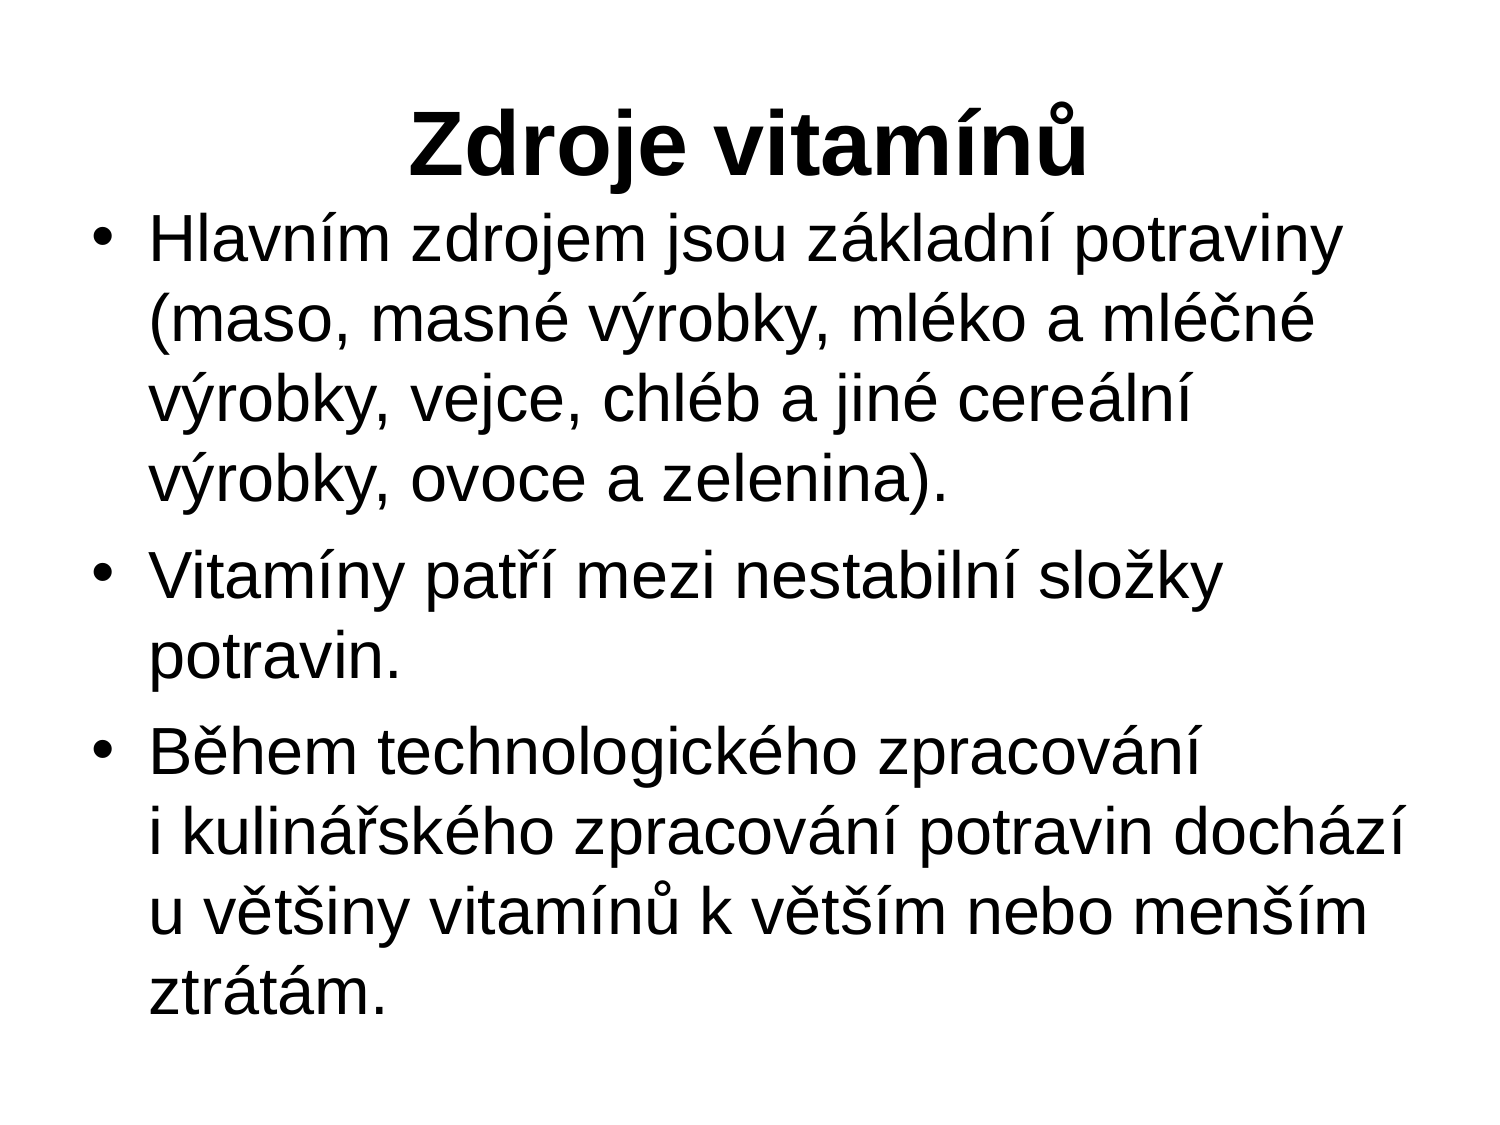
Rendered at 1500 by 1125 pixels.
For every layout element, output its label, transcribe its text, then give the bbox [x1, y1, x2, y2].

list Hlavním zdrojem jsou základní potraviny (maso, masné výrobky, mléko a mléčné výrobky, vejce, chléb a jiné cereální výrobky, ovoce a zelenina). Vitamíny patří mezi nestabilní složky potravin. Během technologického zpracování i kulinářského zpracování potravin dochází u většiny vitamínů k větším nebo menším ztrátám. [76, 187, 1427, 1036]
title Zdroje vitamínů [75, 45, 1426, 233]
